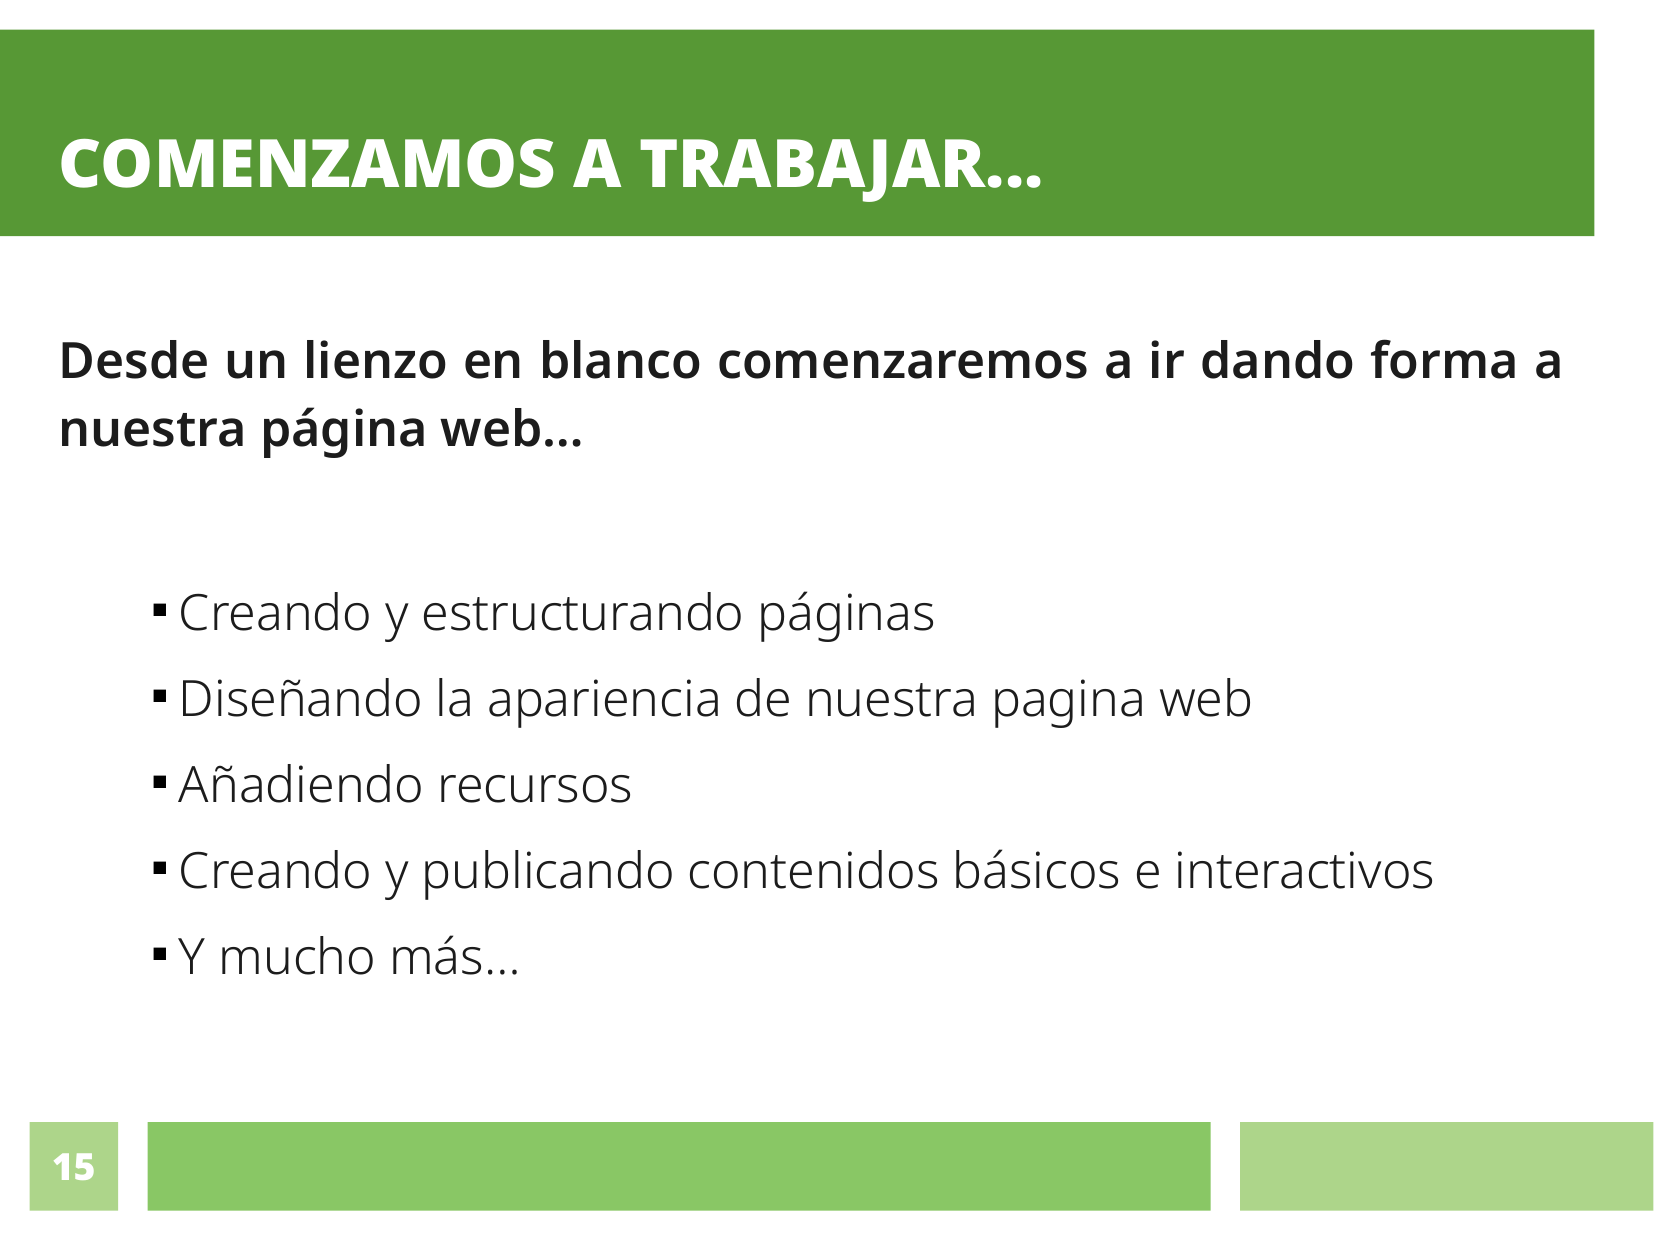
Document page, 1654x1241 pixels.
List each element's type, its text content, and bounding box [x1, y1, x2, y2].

list Desde un lienzo en blanco comenzaremos a ir dando forma a nuestra página web… Creando y estructurando páginas Diseñando la apariencia de nuestra pagina web Añadiendo recursos Creando y publicando contenidos básicos e interactivos Y mucho más… [59, 324, 1565, 1093]
title COMENZAMOS A TRABAJAR... [59, 59, 1595, 207]
